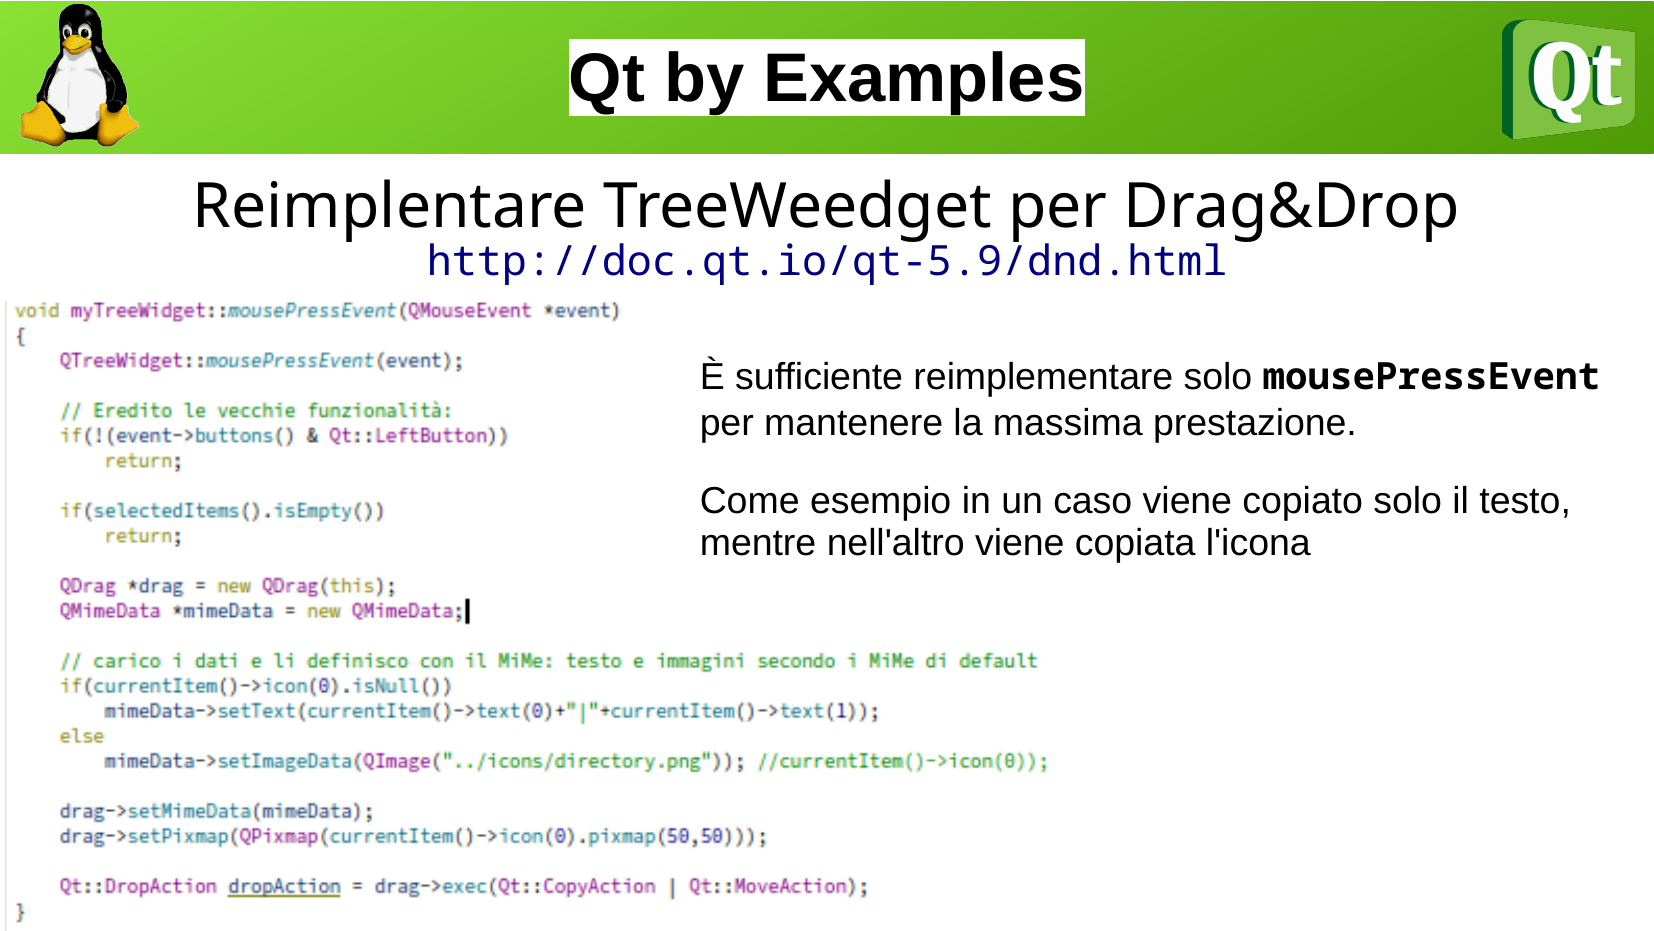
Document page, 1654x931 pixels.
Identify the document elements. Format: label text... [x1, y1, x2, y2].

title Qt by Examples [162, 1, 1654, 153]
text_box Reimplentare TreeWeedget per Drag&Drop [0, 153, 1654, 223]
picture [1496, 15, 1639, 142]
text_box Come esempio in un caso viene copiato solo il testo, mentre nell'altro viene copiata l'icona [685, 472, 1630, 579]
text_box http://doc.qt.io/qt-5.9/dnd.html [0, 223, 1654, 302]
picture [0, 0, 162, 153]
picture [5, 301, 1052, 931]
text_box È sufficiente reimplementare solo mousePressEvent per mantenere la massima prestazione. [685, 342, 1630, 449]
